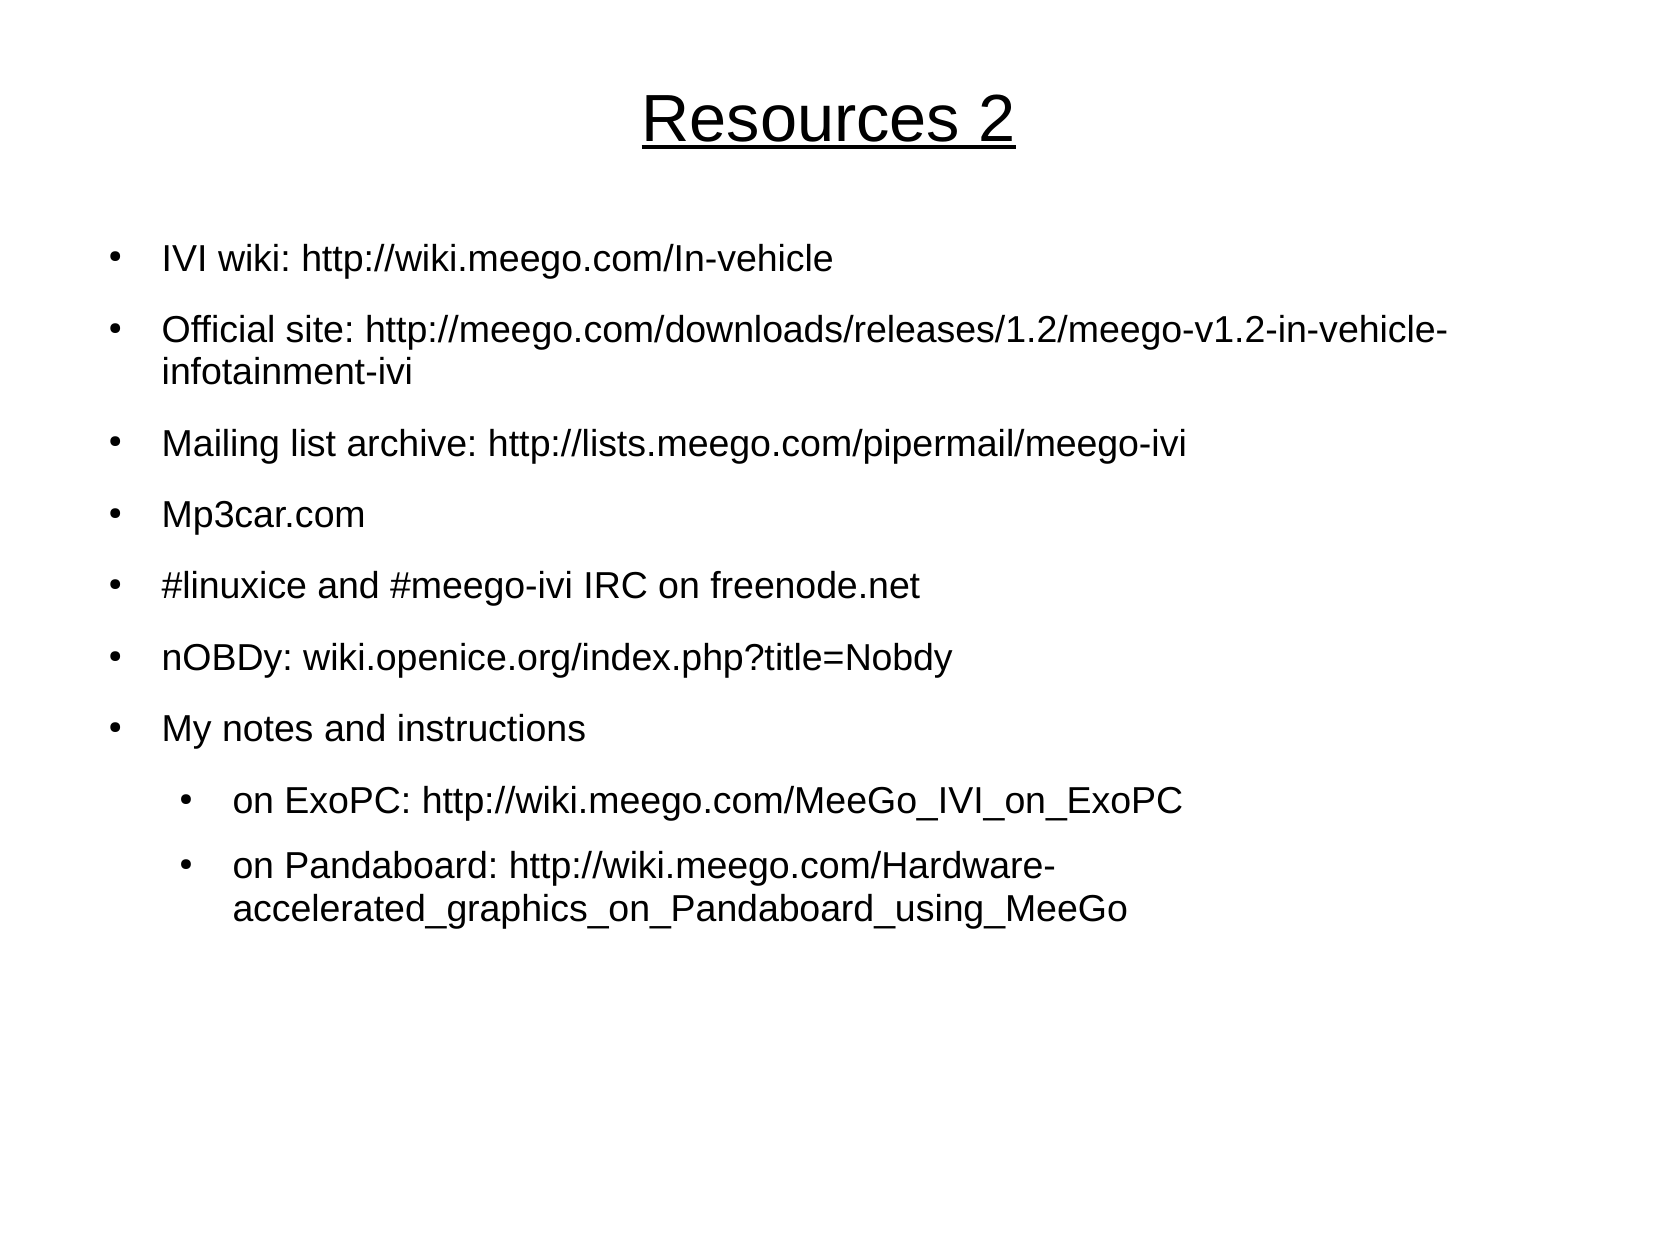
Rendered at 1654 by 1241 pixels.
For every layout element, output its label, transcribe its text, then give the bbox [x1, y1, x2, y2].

title Resources 2 [82, 49, 1576, 188]
list IVI wiki: http://wiki.meego.com/In-vehicle Official site: http://meego.com/downloads/releases/1.2/meego-v1.2-in-vehicle-infotainment-ivi Mailing list archive: http://lists.meego.com/pipermail/meego-ivi Mp3car.com #linuxice and #meego-ivi IRC on freenode.net nOBDy: wiki.openice.org/index.php?title=Nobdy My notes and instructions on ExoPC: http://wiki.meego.com/MeeGo_IVI_on_ExoPC on Pandaboard: http://wiki.meego.com/Hardware-accelerated_graphics_on_Pandaboard_using_MeeGo [90, 237, 1579, 1056]
